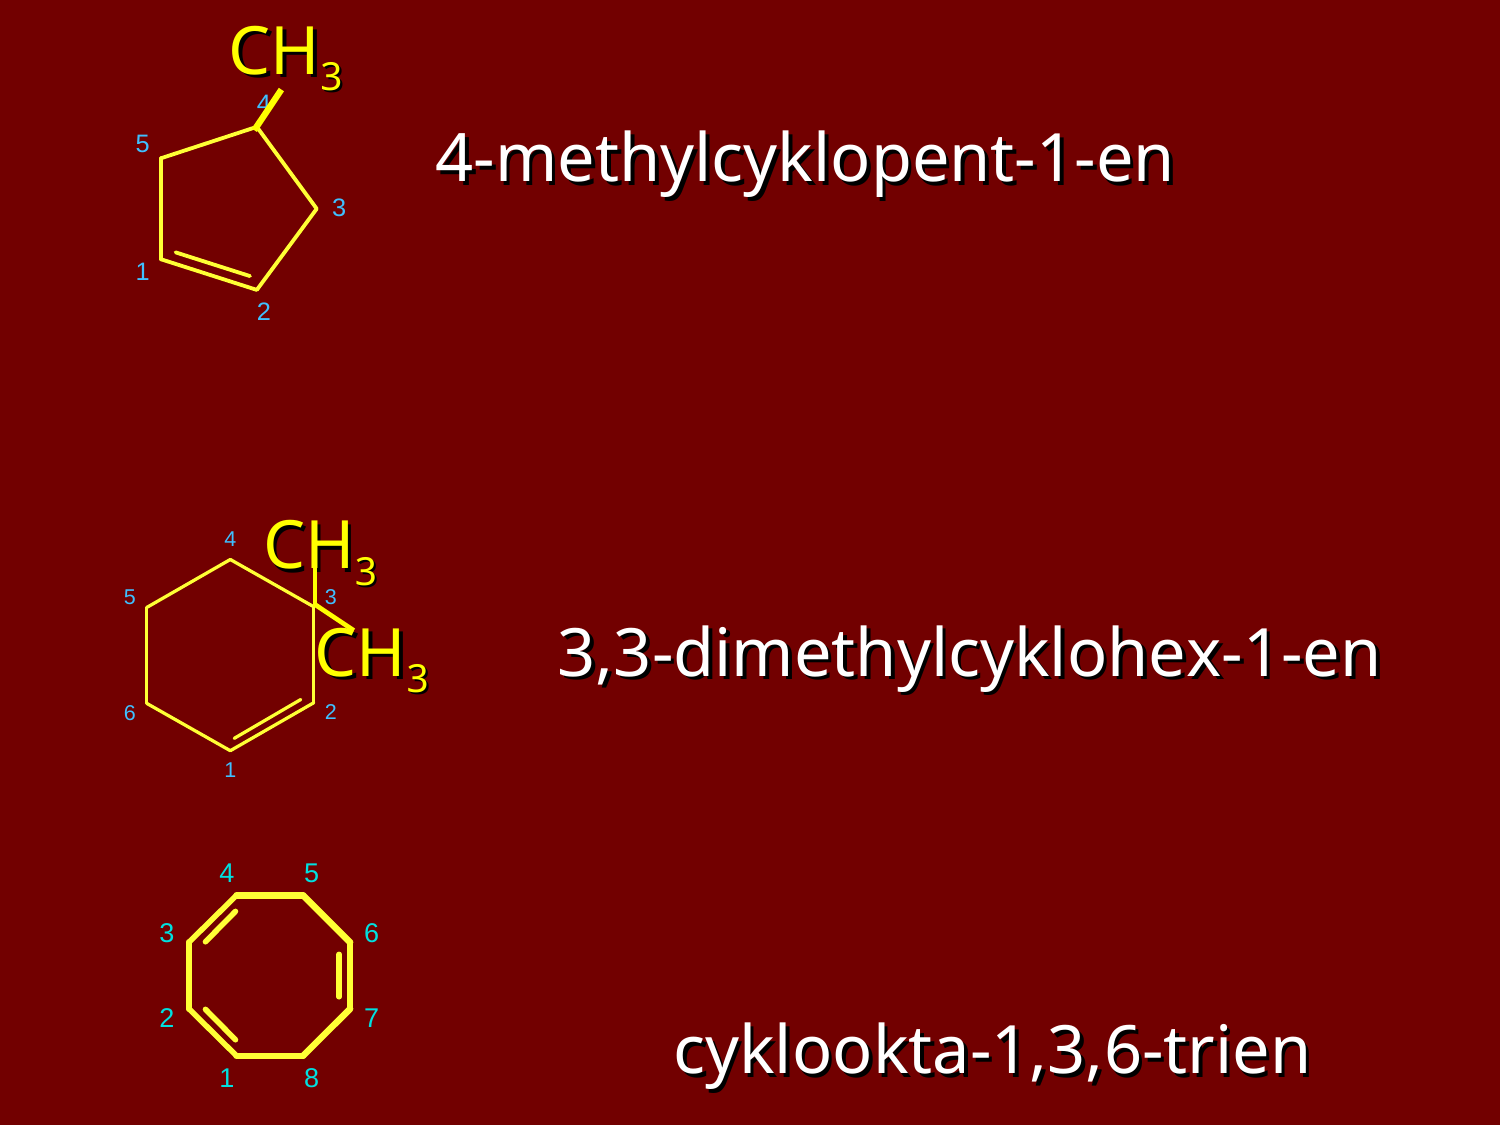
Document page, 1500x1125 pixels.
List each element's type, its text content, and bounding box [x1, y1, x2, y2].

chart [135, 90, 347, 328]
chart [159, 857, 380, 1094]
list CH3 4-methylcyklopent-1-en CH3 CH3 3,3-dimethylcyklohex-1-en cyklookta-1,3,6-trien [41, 0, 1471, 1095]
chart [123, 527, 338, 784]
